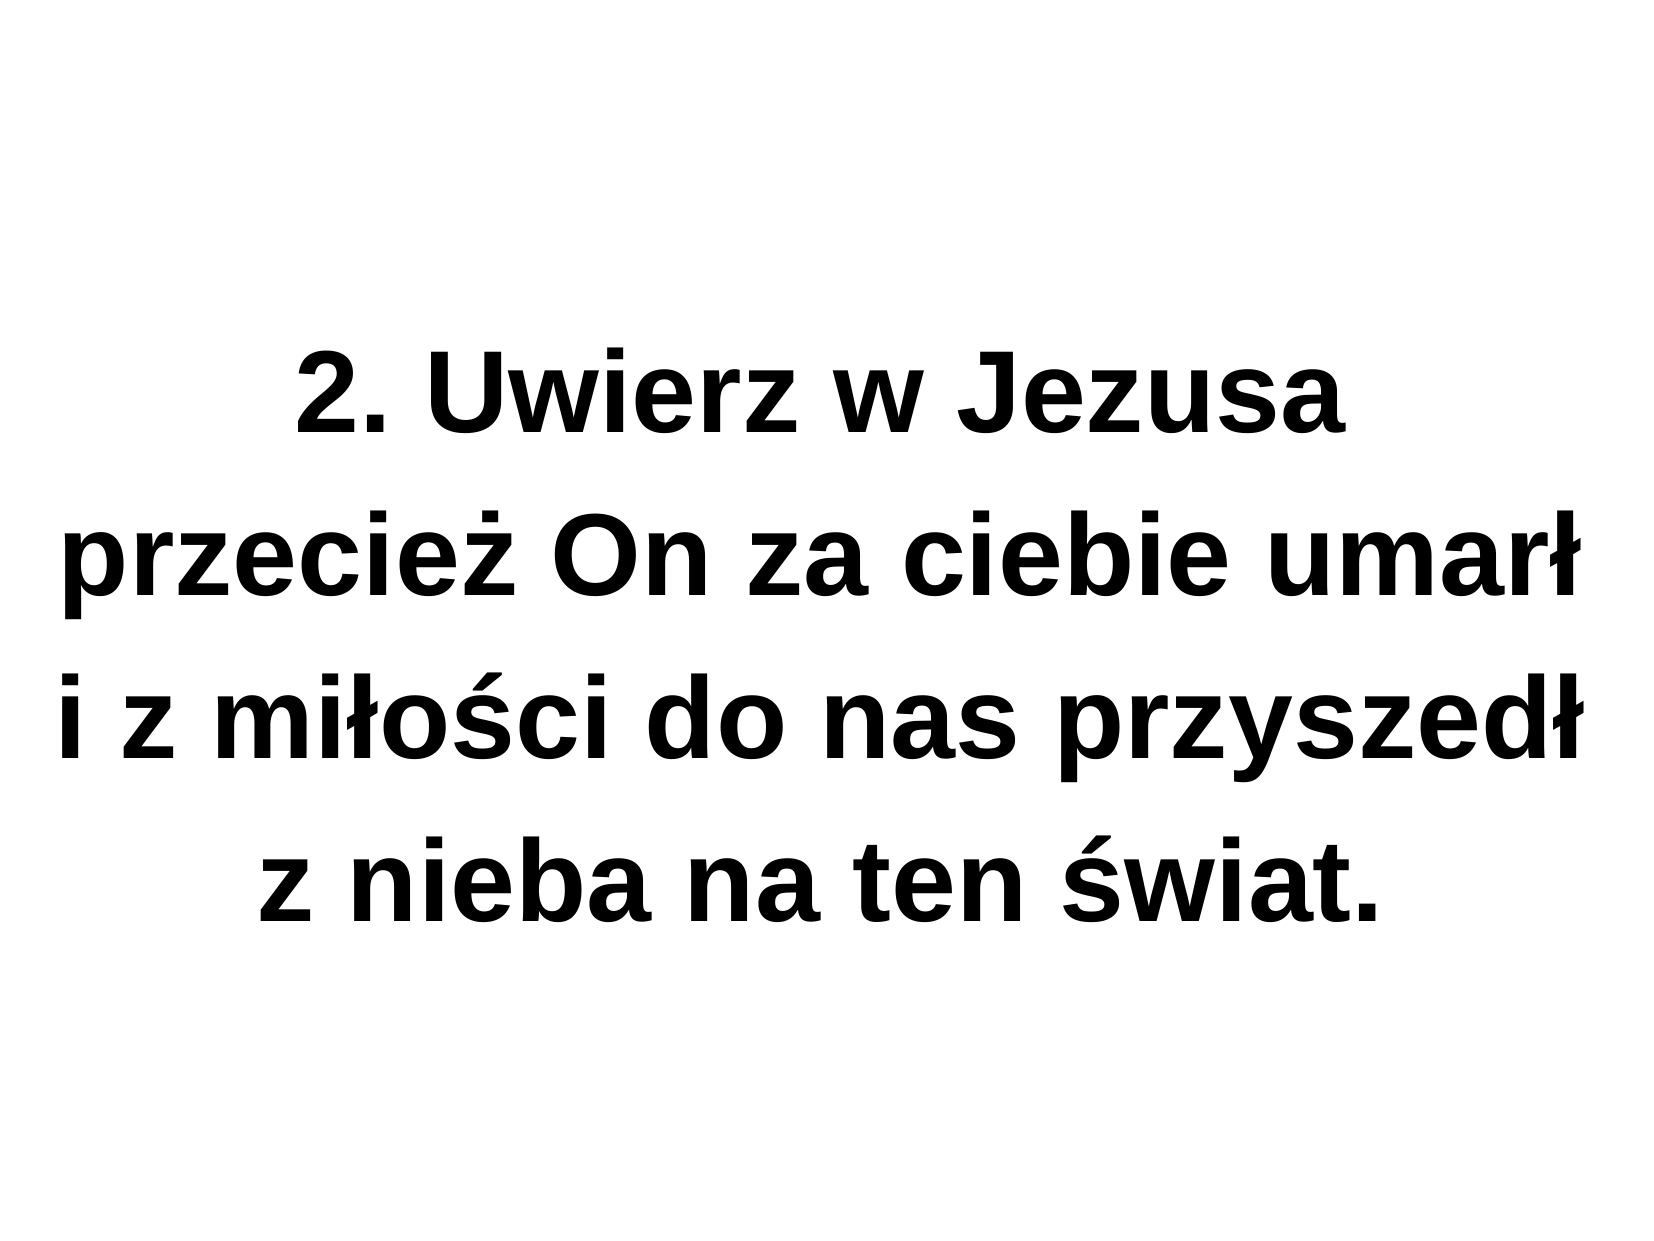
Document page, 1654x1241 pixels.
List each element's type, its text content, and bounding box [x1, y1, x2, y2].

subtitle 2. Uwierz w Jezusa przecież On za ciebie umarł i z miłości do nas przyszedł z nieba na ten świat. [0, 0, 1642, 1241]
